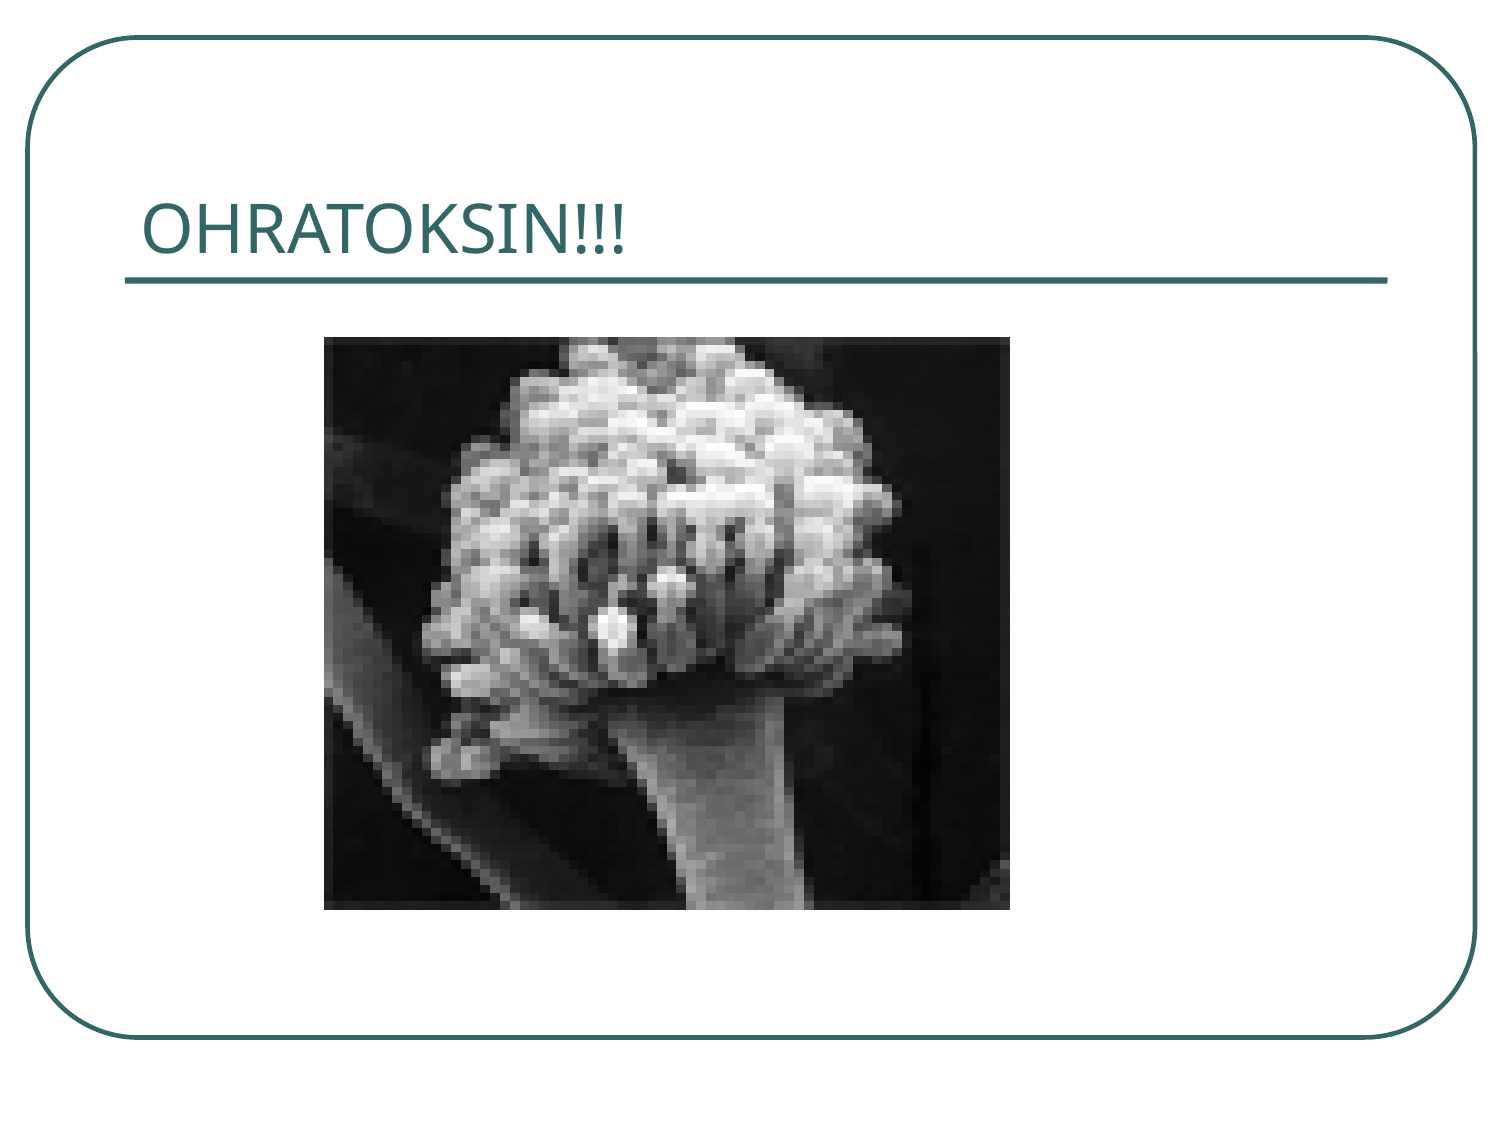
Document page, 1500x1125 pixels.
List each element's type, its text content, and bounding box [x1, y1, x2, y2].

picture [324, 337, 1010, 910]
title OHRATOKSIN!!! [125, 87, 1388, 275]
